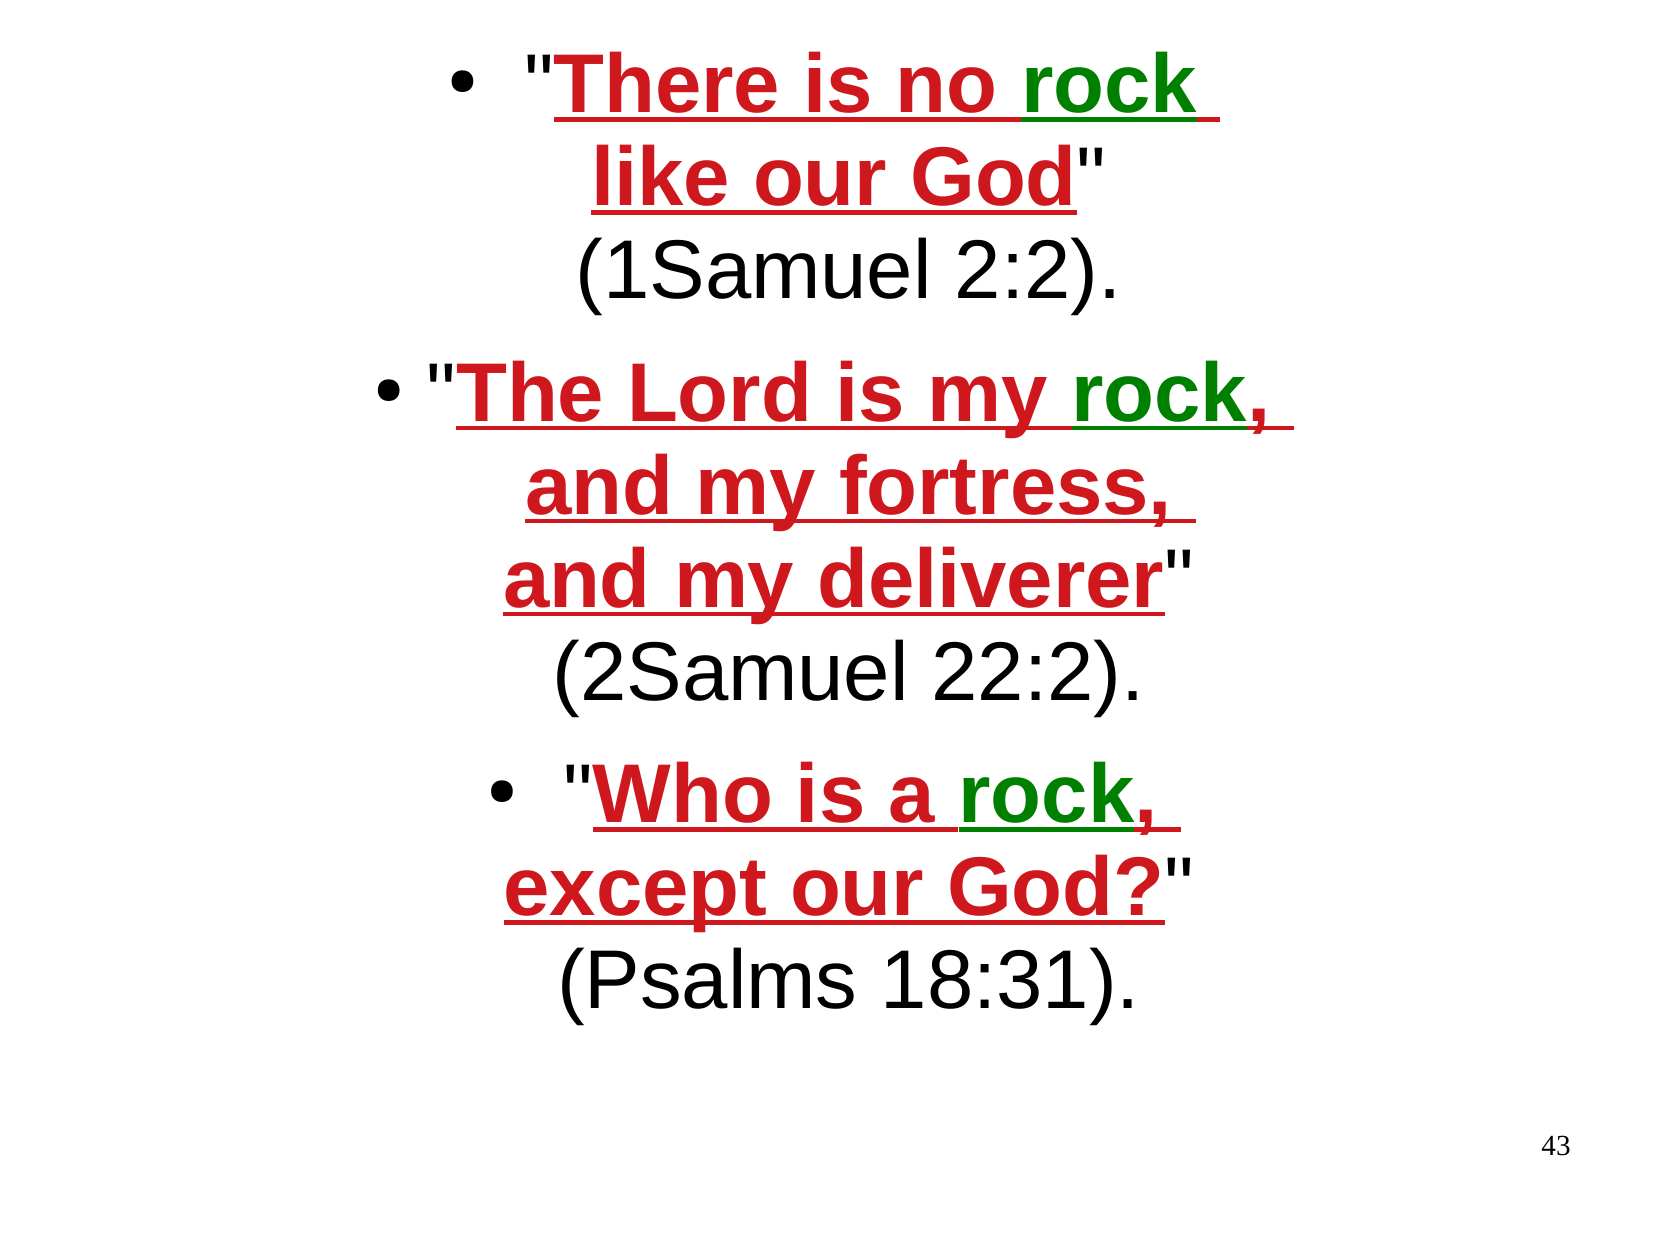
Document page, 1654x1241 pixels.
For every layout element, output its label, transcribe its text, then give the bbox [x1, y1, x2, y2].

list "There is no rock like our God" (1Samuel 2:2). "The Lord is my rock, and my fortress, and my deliverer" (2Samuel 22:2). "Who is a rock, except our God?" (Psalms 18:31). [37, 37, 1613, 1238]
